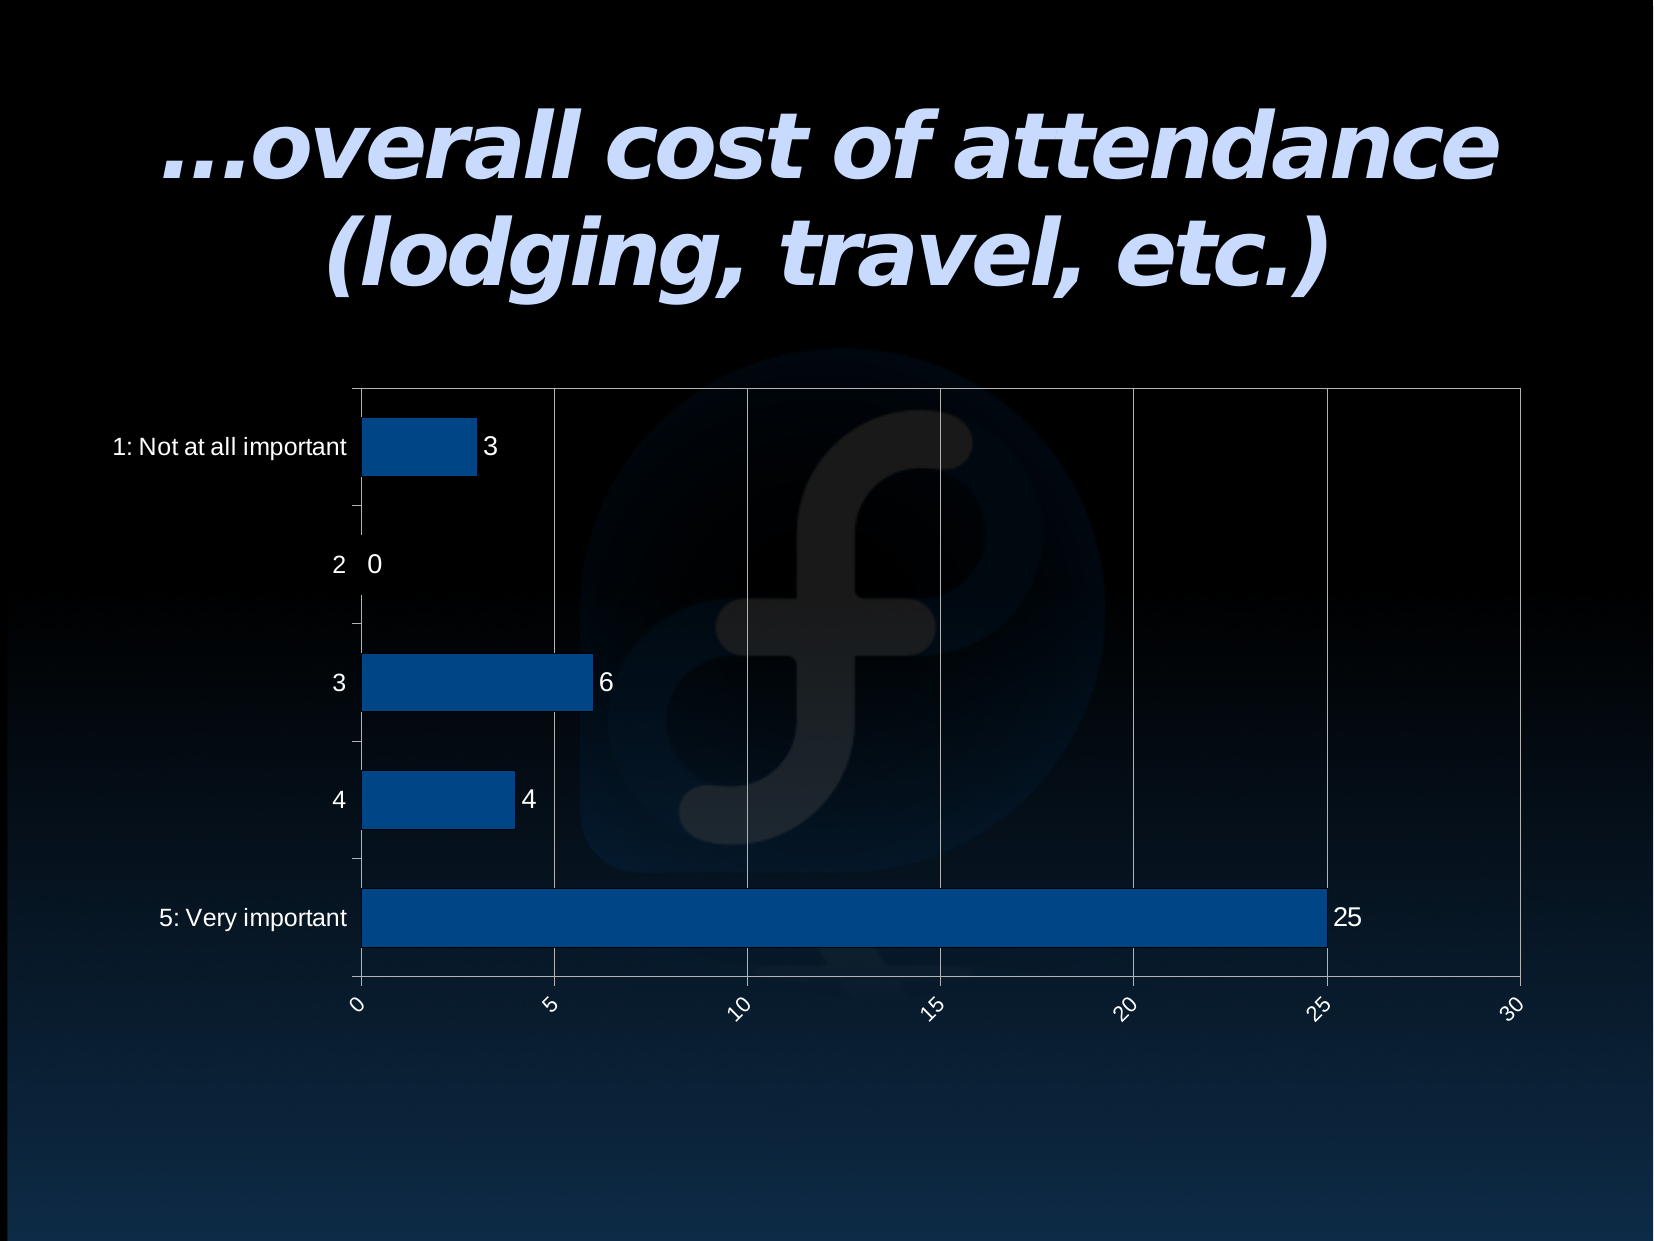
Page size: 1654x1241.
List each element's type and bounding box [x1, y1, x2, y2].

chart [361, 417, 478, 477]
picture [7, 6, 1654, 1241]
